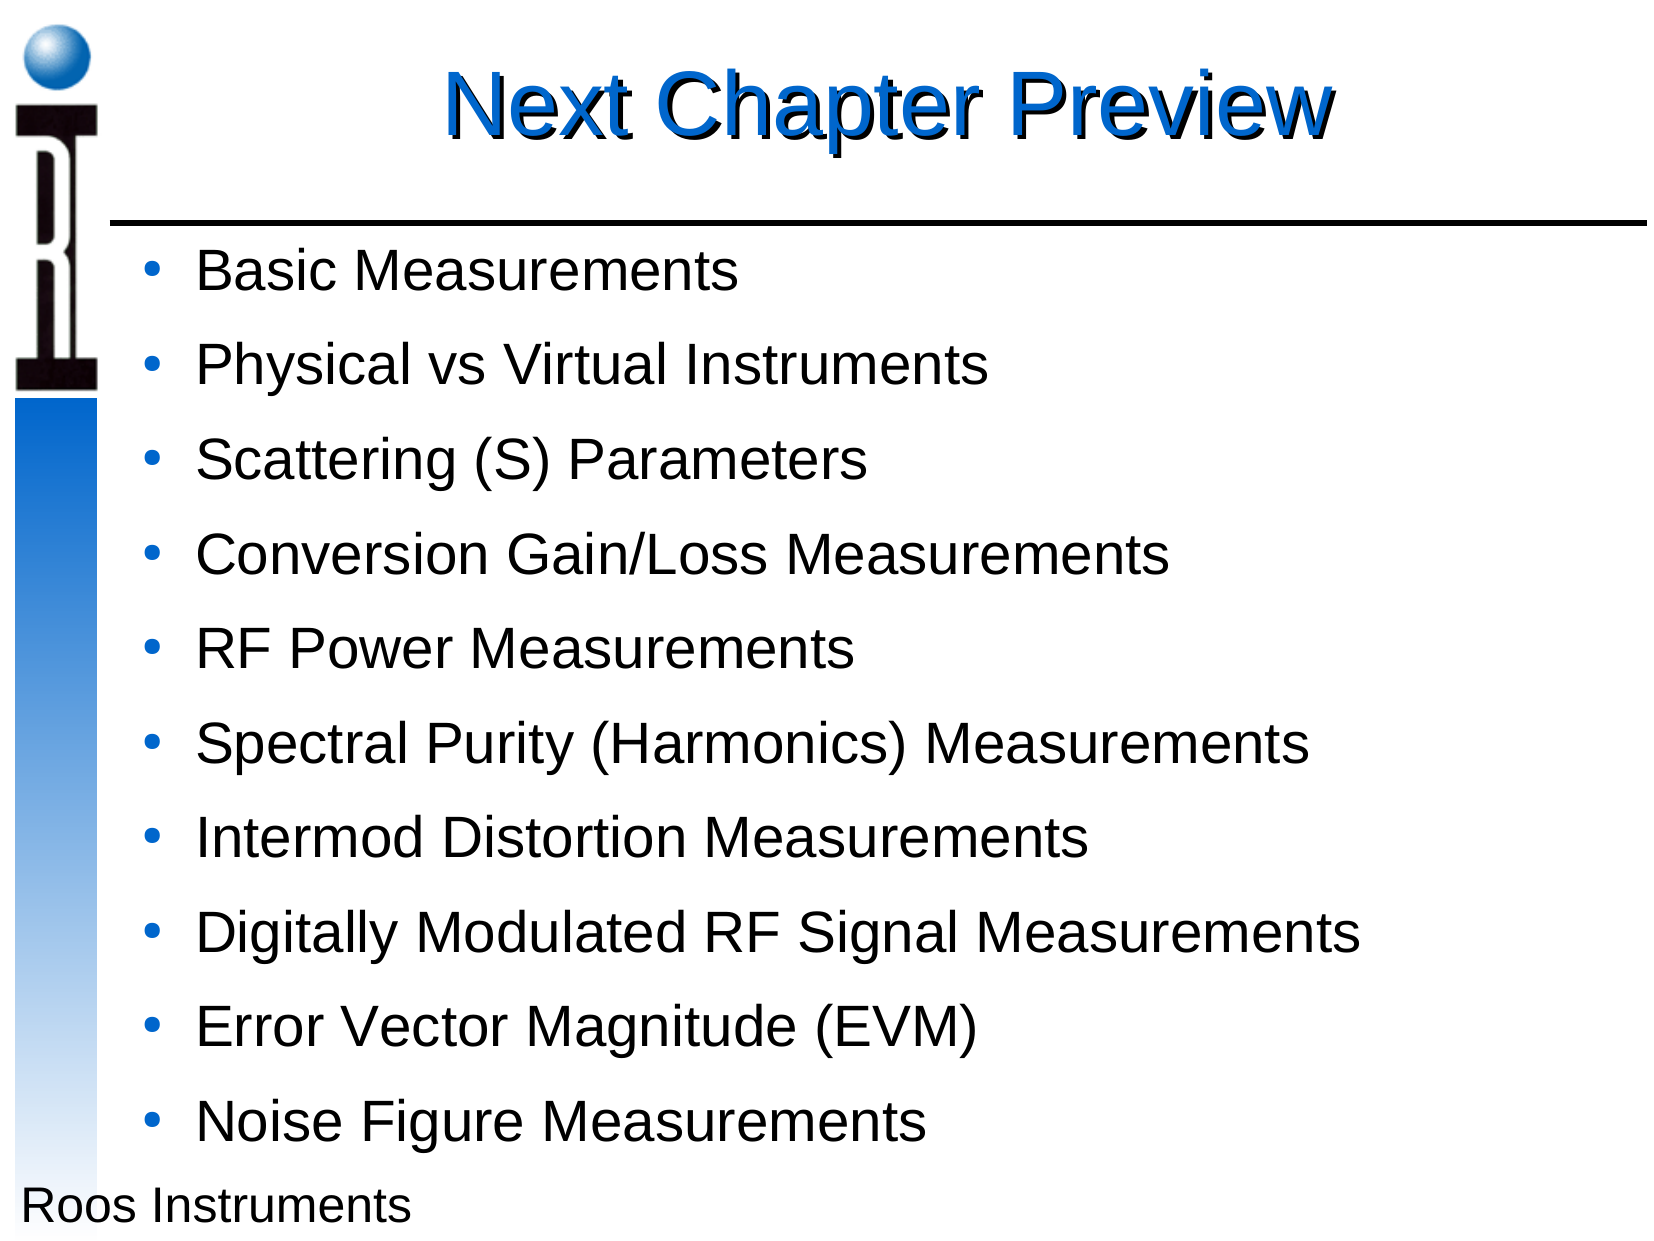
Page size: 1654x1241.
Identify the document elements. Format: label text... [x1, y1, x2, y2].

picture [11, 20, 103, 398]
title Next Chapter Preview [121, 0, 1654, 208]
list Basic Measurements Physical vs Virtual Instruments Scattering (S) Parameters Conversion Gain/Loss Measurements RF Power Measurements Spectral Purity (Harmonics) Measurements Intermod Distortion Measurements Digitally Modulated RF Signal Measurements Error Vector Magnitude (EVM) Noise Figure Measurements [124, 237, 1654, 1152]
